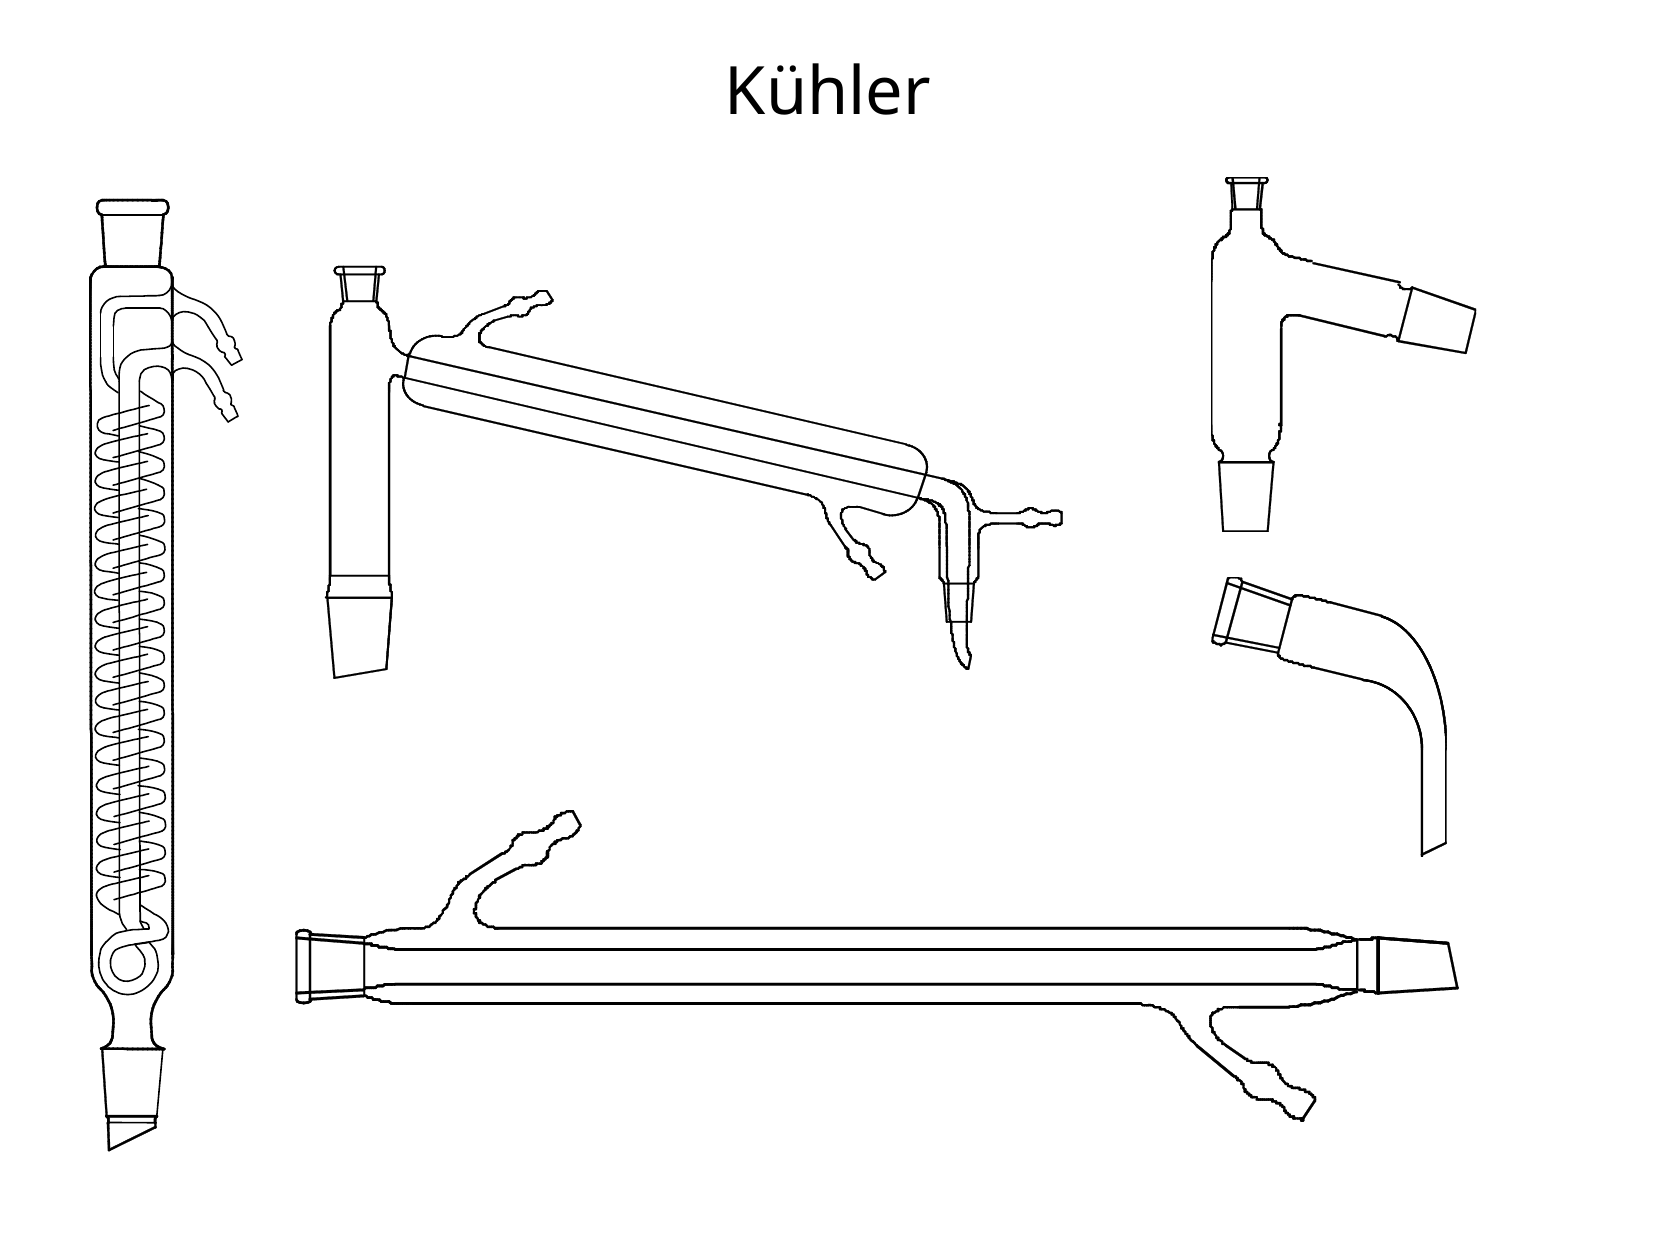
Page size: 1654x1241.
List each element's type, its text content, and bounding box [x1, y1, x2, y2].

picture [88, 198, 244, 1152]
picture [1211, 177, 1477, 532]
picture [295, 577, 1459, 1123]
picture [324, 265, 1063, 680]
title Kühler [121, 29, 1534, 148]
